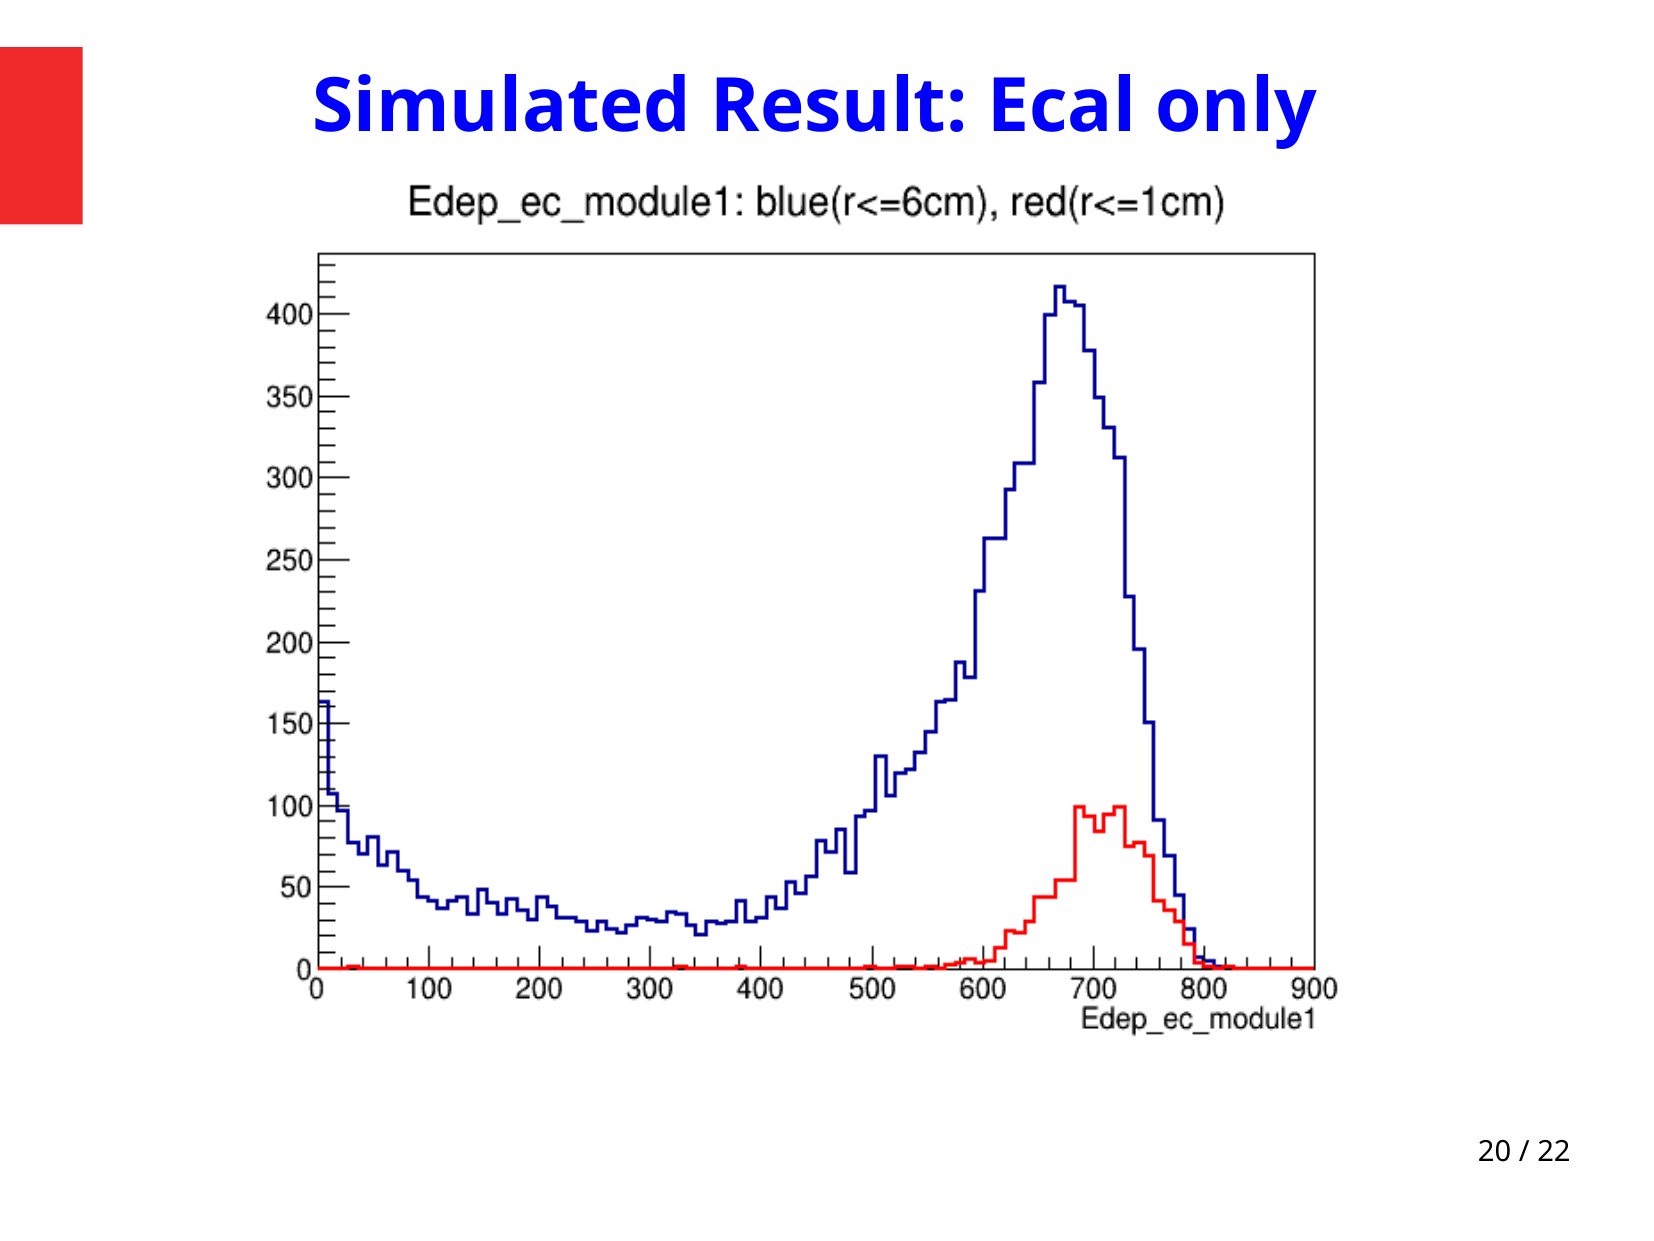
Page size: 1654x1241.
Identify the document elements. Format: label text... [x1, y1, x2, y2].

picture [195, 165, 1439, 1059]
title Simulated Result: Ecal only [88, 51, 1542, 154]
